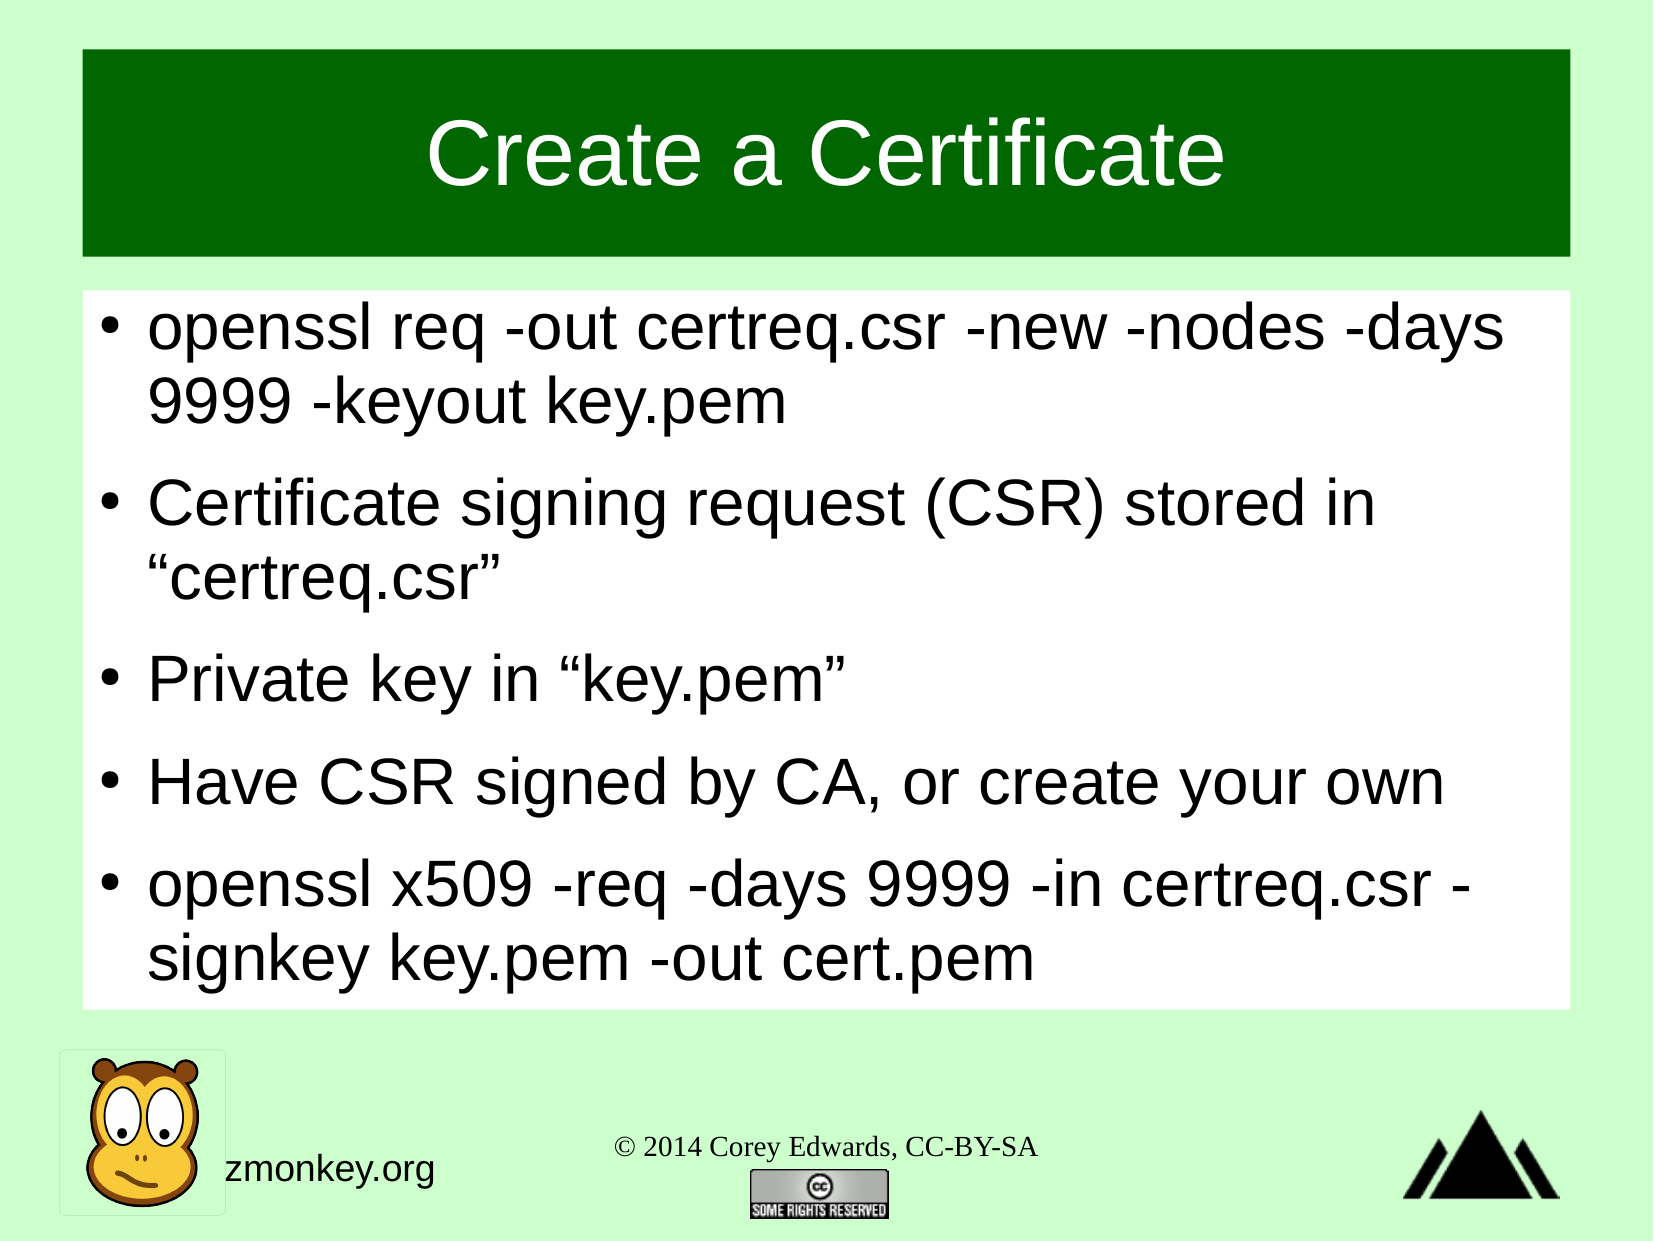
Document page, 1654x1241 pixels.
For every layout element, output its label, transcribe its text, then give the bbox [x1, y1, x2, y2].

title Create a Certificate [82, 49, 1571, 257]
list openssl req -out certreq.csr -new -nodes -days 9999 -keyout key.pem Certificate signing request (CSR) stored in “certreq.csr” Private key in “key.pem” Have CSR signed by CA, or create your own openssl x509 -req -days 9999 -in certreq.csr -signkey key.pem -out cert.pem [82, 290, 1571, 1010]
picture [1403, 1109, 1560, 1225]
picture [59, 1049, 226, 1216]
picture [750, 1169, 889, 1219]
